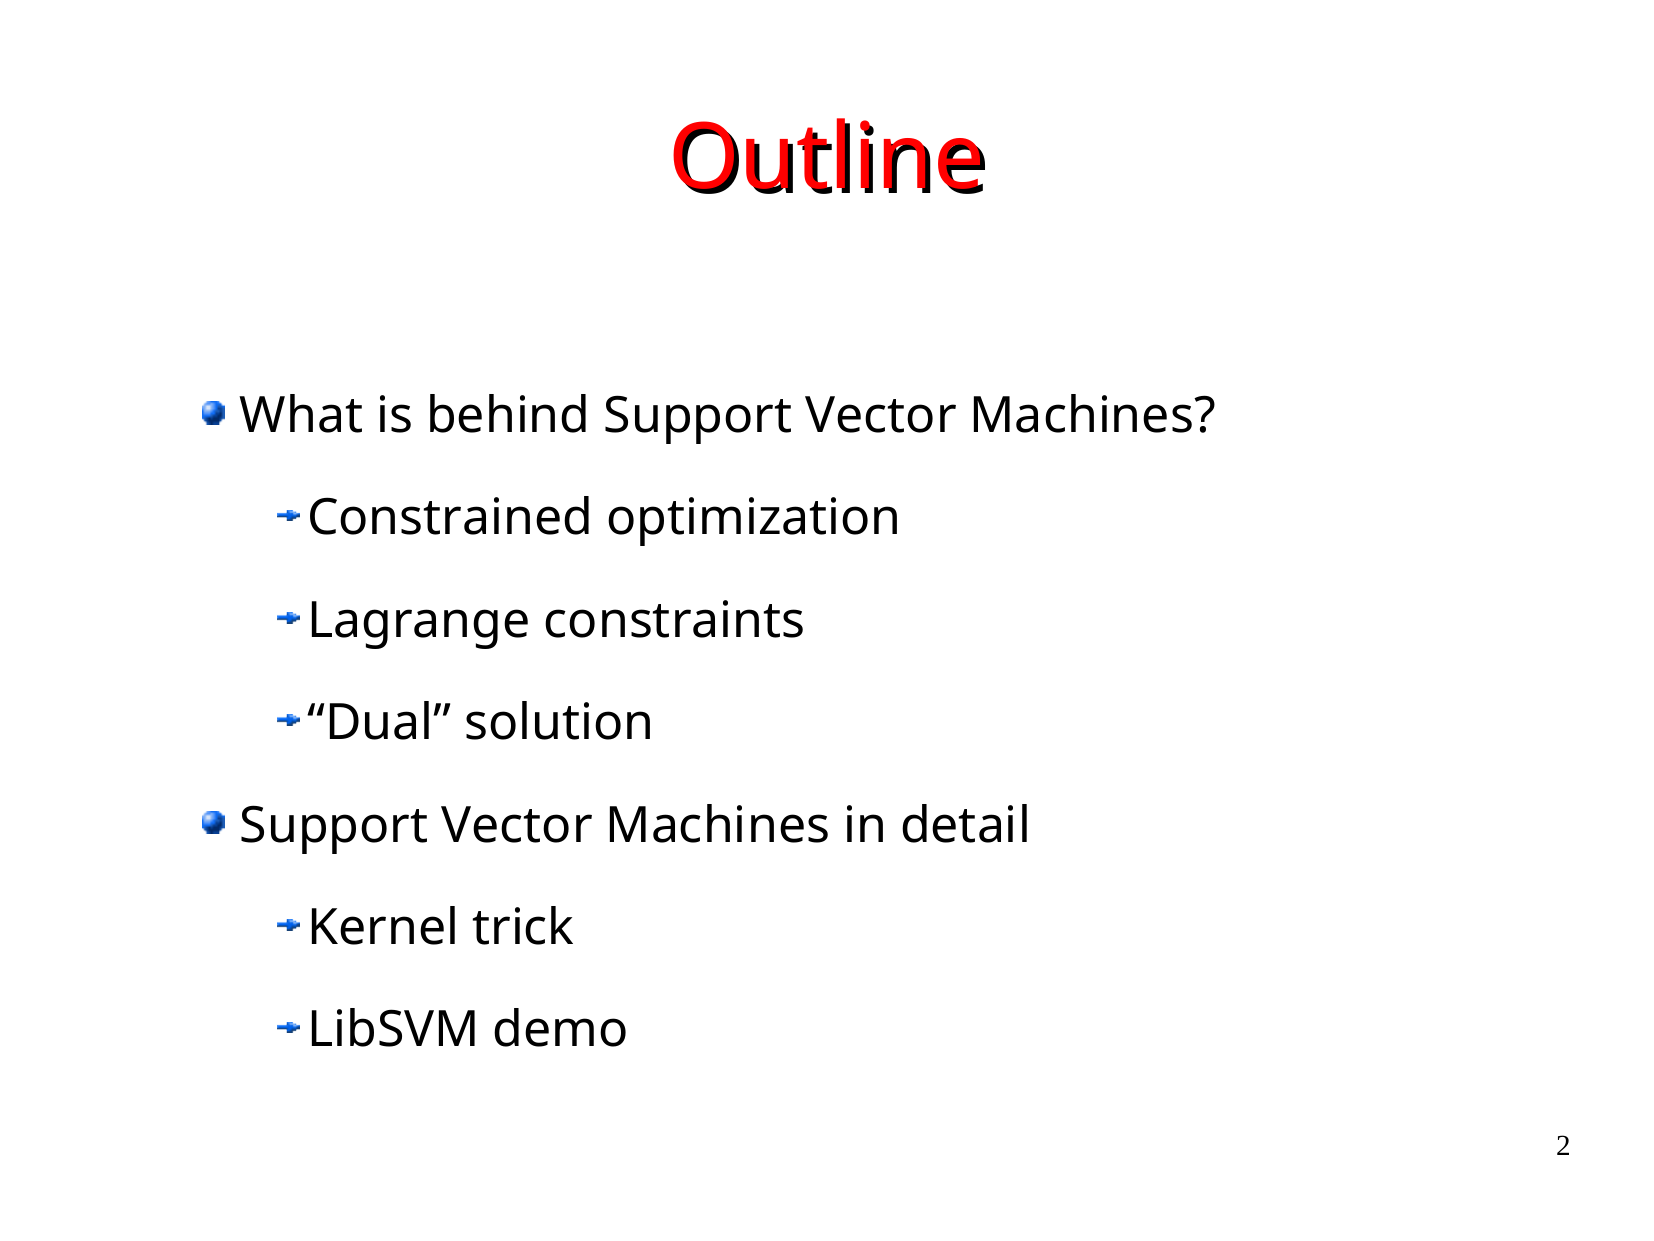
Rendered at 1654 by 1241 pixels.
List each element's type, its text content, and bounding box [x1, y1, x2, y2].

picture [277, 919, 300, 931]
text_box What is behind Support Vector Machines? Constrained optimization Lagrange constraints “Dual” solution Support Vector Machines in detail Kernel trick LibSVM demo [187, 337, 1538, 910]
title Outline [82, 49, 1571, 257]
picture [277, 1022, 300, 1033]
